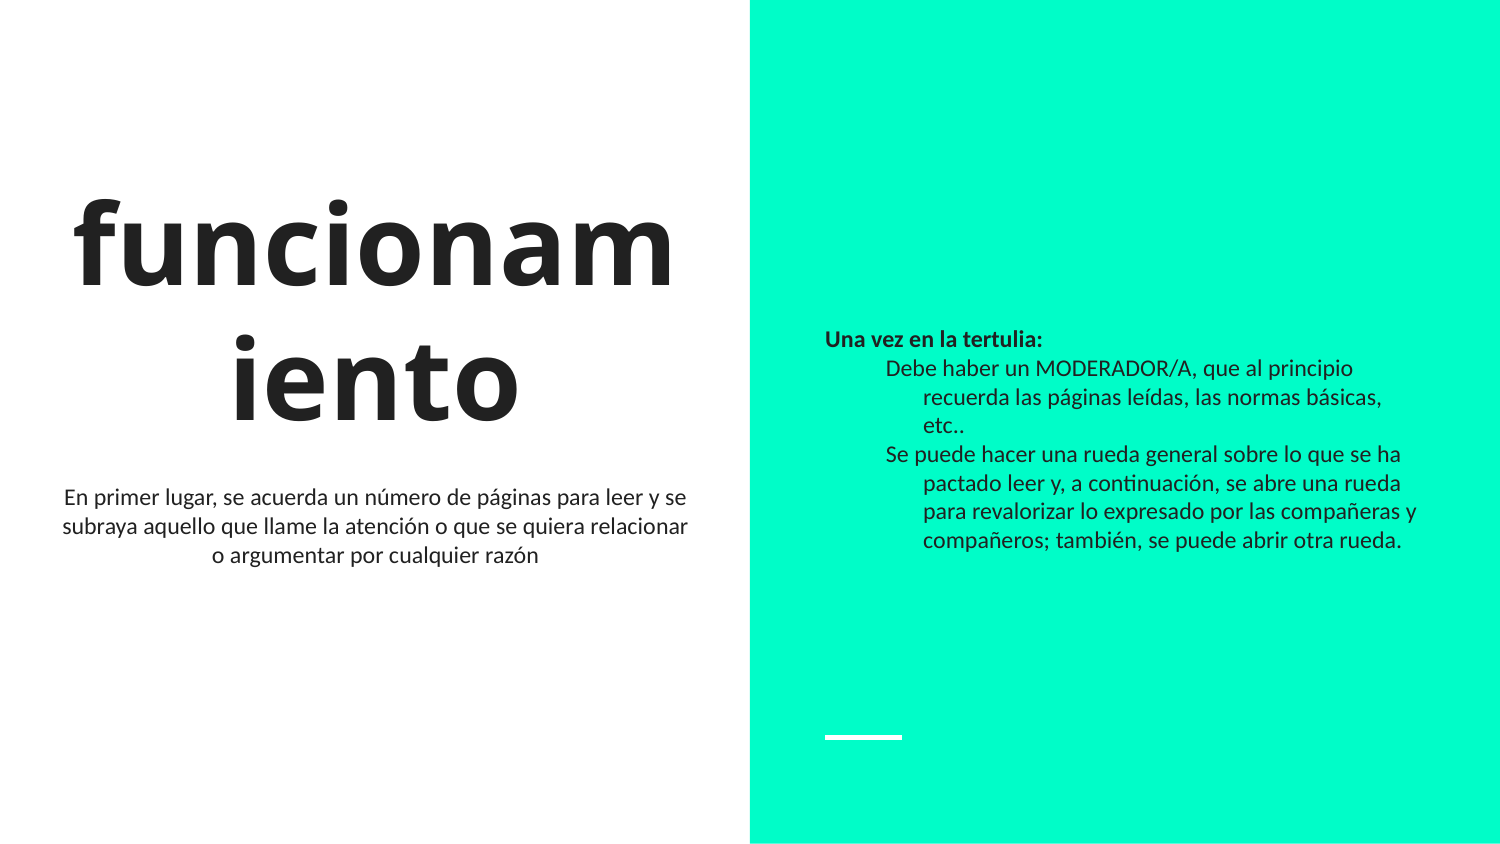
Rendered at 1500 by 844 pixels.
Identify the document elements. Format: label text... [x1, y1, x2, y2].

subtitle En primer lugar, se acuerda un número de páginas para leer y se subraya aquello que llame la atención o que se quiera relacionar o argumentar por cualquier razón [43, 466, 708, 688]
title funcionamiento [43, 177, 708, 458]
list Una vez en la tertulia: Debe haber un MODERADOR/A, que al principio recuerda las páginas leídas, las normas básicas, etc.. Se puede hacer una rueda general sobre lo que se ha pactado leer y, a continuación, se abre una rueda para revalorizar lo expresado por las compañeras y compañeros; también, se puede abrir otra rueda. [810, 118, 1440, 725]
